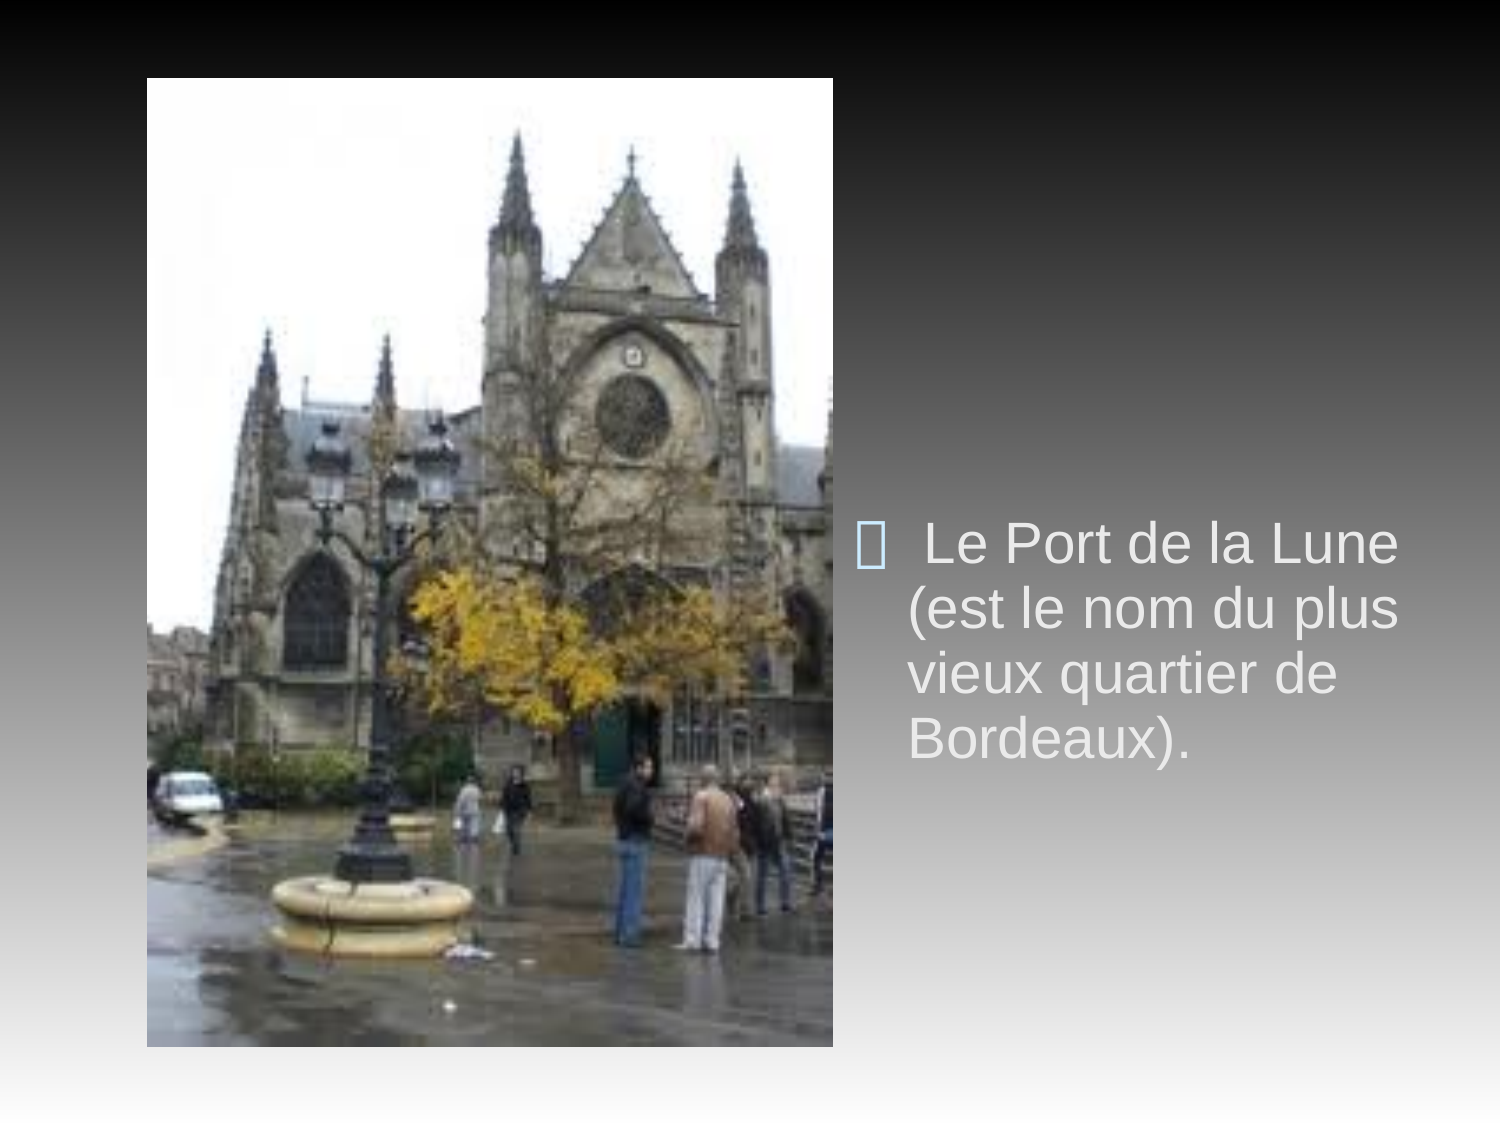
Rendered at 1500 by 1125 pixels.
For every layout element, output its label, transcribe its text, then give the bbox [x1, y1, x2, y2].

text_box Le Port de la Lune (est le nom du plus vieux quartier de Bordeaux). [836, 503, 1500, 799]
picture [147, 78, 833, 1047]
